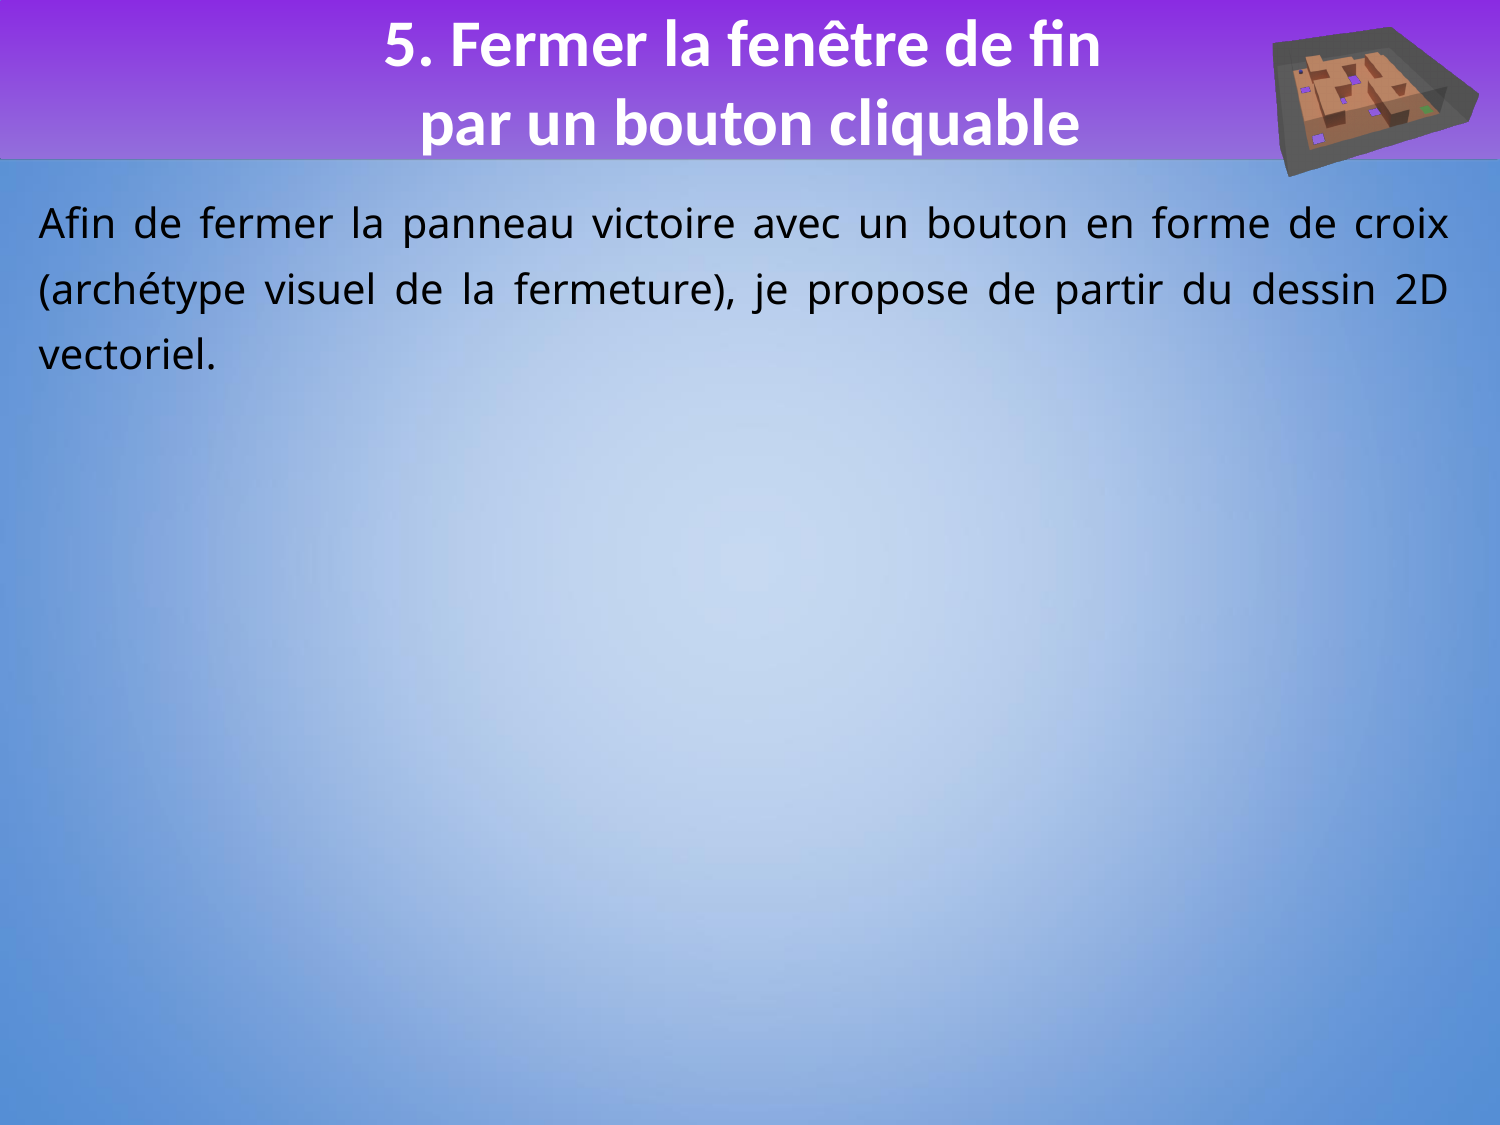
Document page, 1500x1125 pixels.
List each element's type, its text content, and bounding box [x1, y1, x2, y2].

text_box Afin de fermer la panneau victoire avec un bouton en forme de croix (archétype visuel de la fermeture), je propose de partir du dessin 2D vectoriel. [23, 178, 1465, 290]
text_box 5. Fermer la fenêtre de fin par un bouton cliquable [0, 0, 1500, 159]
picture [0, 27, 1500, 1125]
